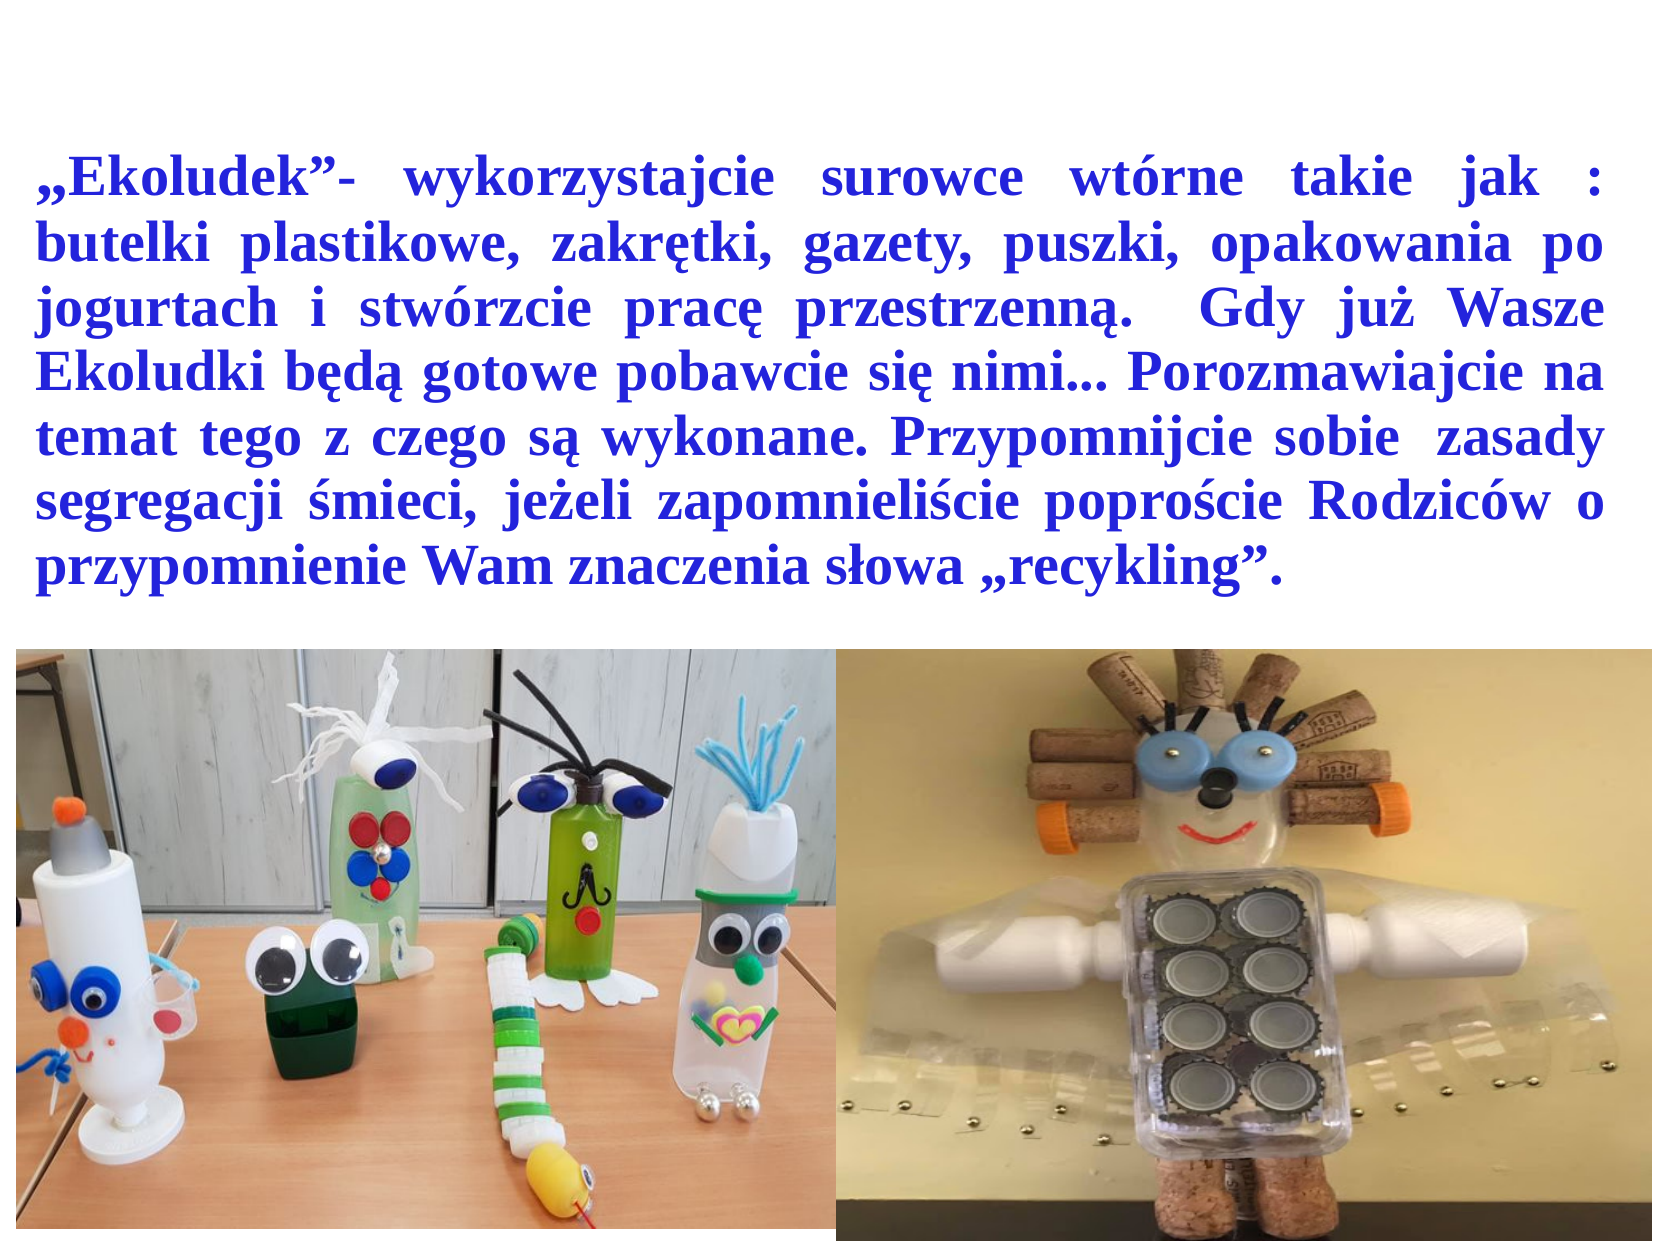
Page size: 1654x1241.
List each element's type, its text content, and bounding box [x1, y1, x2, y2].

picture [16, 649, 1652, 1241]
title „Ekoludek”- wykorzystajcie surowce wtórne takie jak : butelki plastikowe, zakrętki, gazety, puszki, opakowania po jogurtach i stwórzcie pracę przestrzenną. Gdy już Wasze Ekoludki będą gotowe pobawcie się nimi... Porozmawiajcie na temat tego z czego są wykonane. Przypomnijcie sobie zasady segregacji śmieci, jeżeli zapomnieliście poproście Rodziców o przypomnienie Wam znaczenia słowa „recykling”. [35, 33, 1607, 649]
